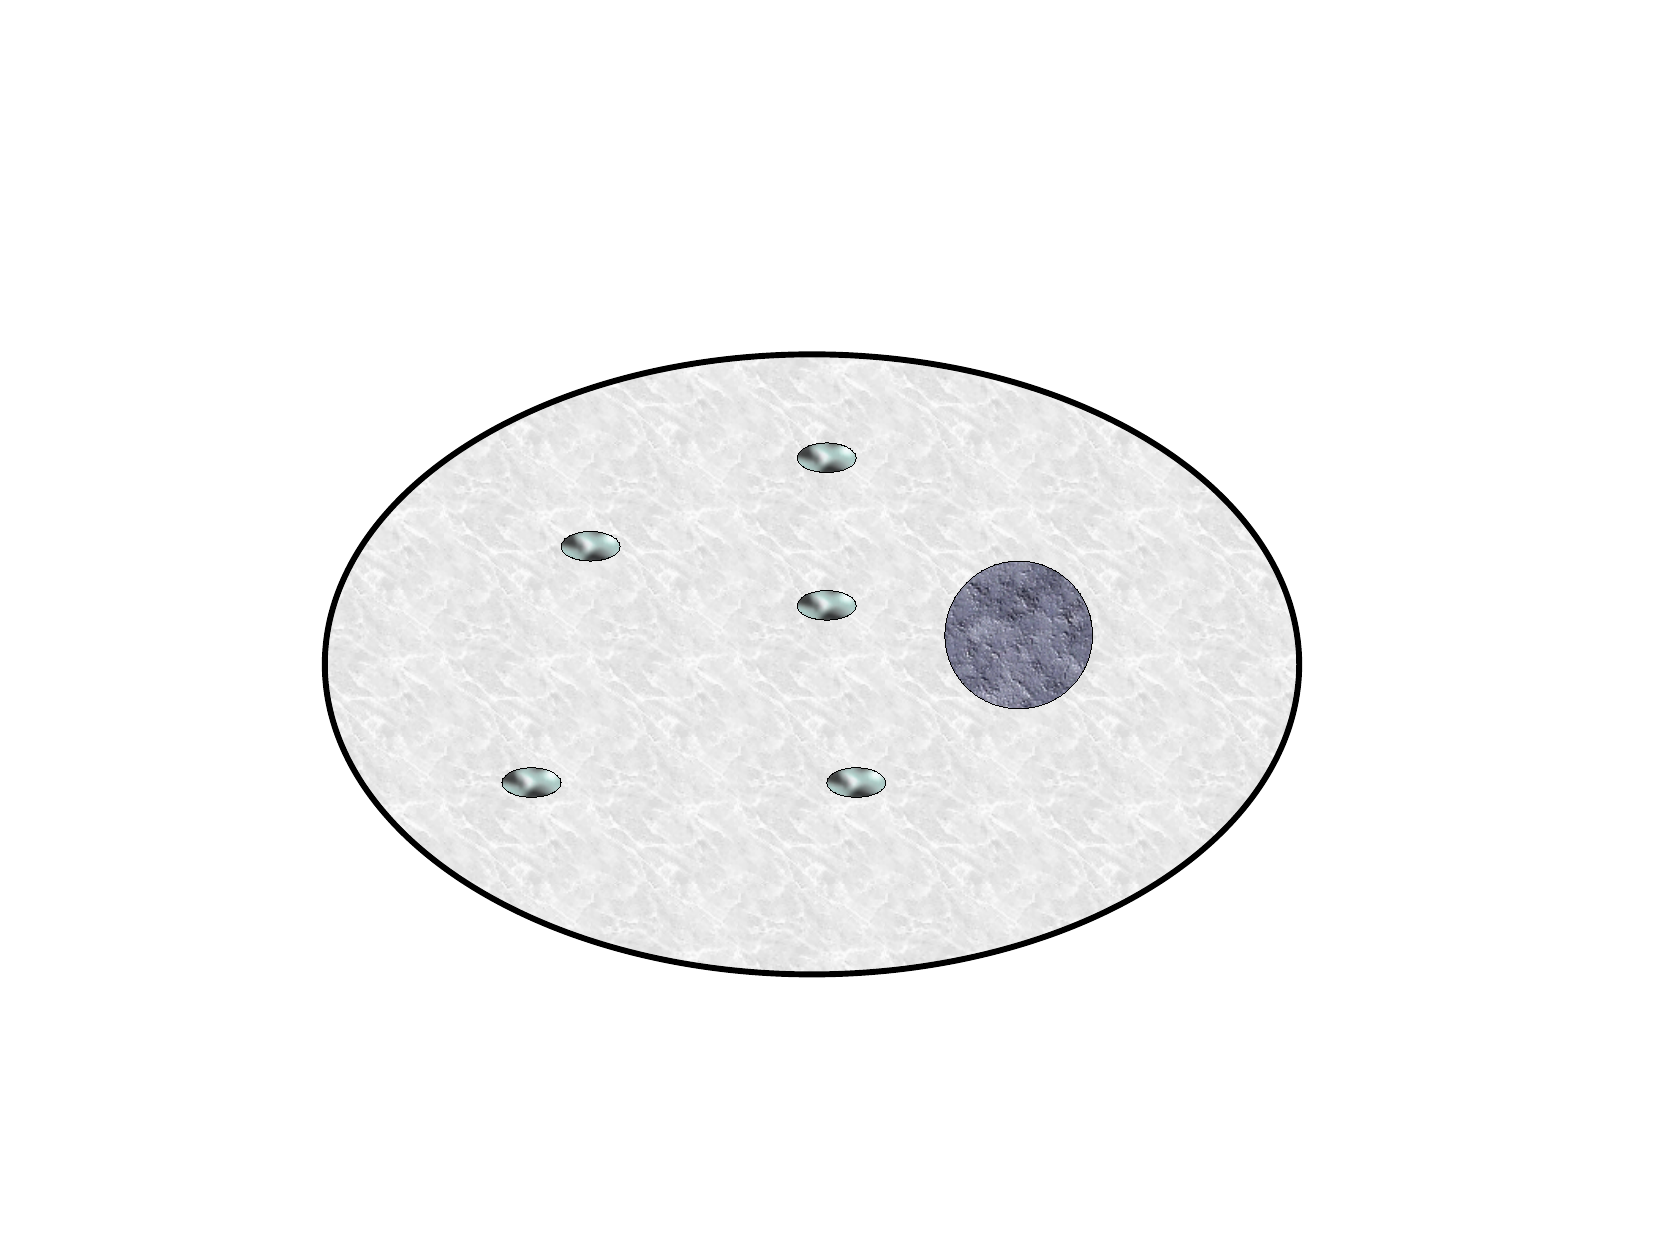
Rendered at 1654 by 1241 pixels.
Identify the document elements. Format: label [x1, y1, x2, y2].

text_box [324, 354, 1300, 975]
